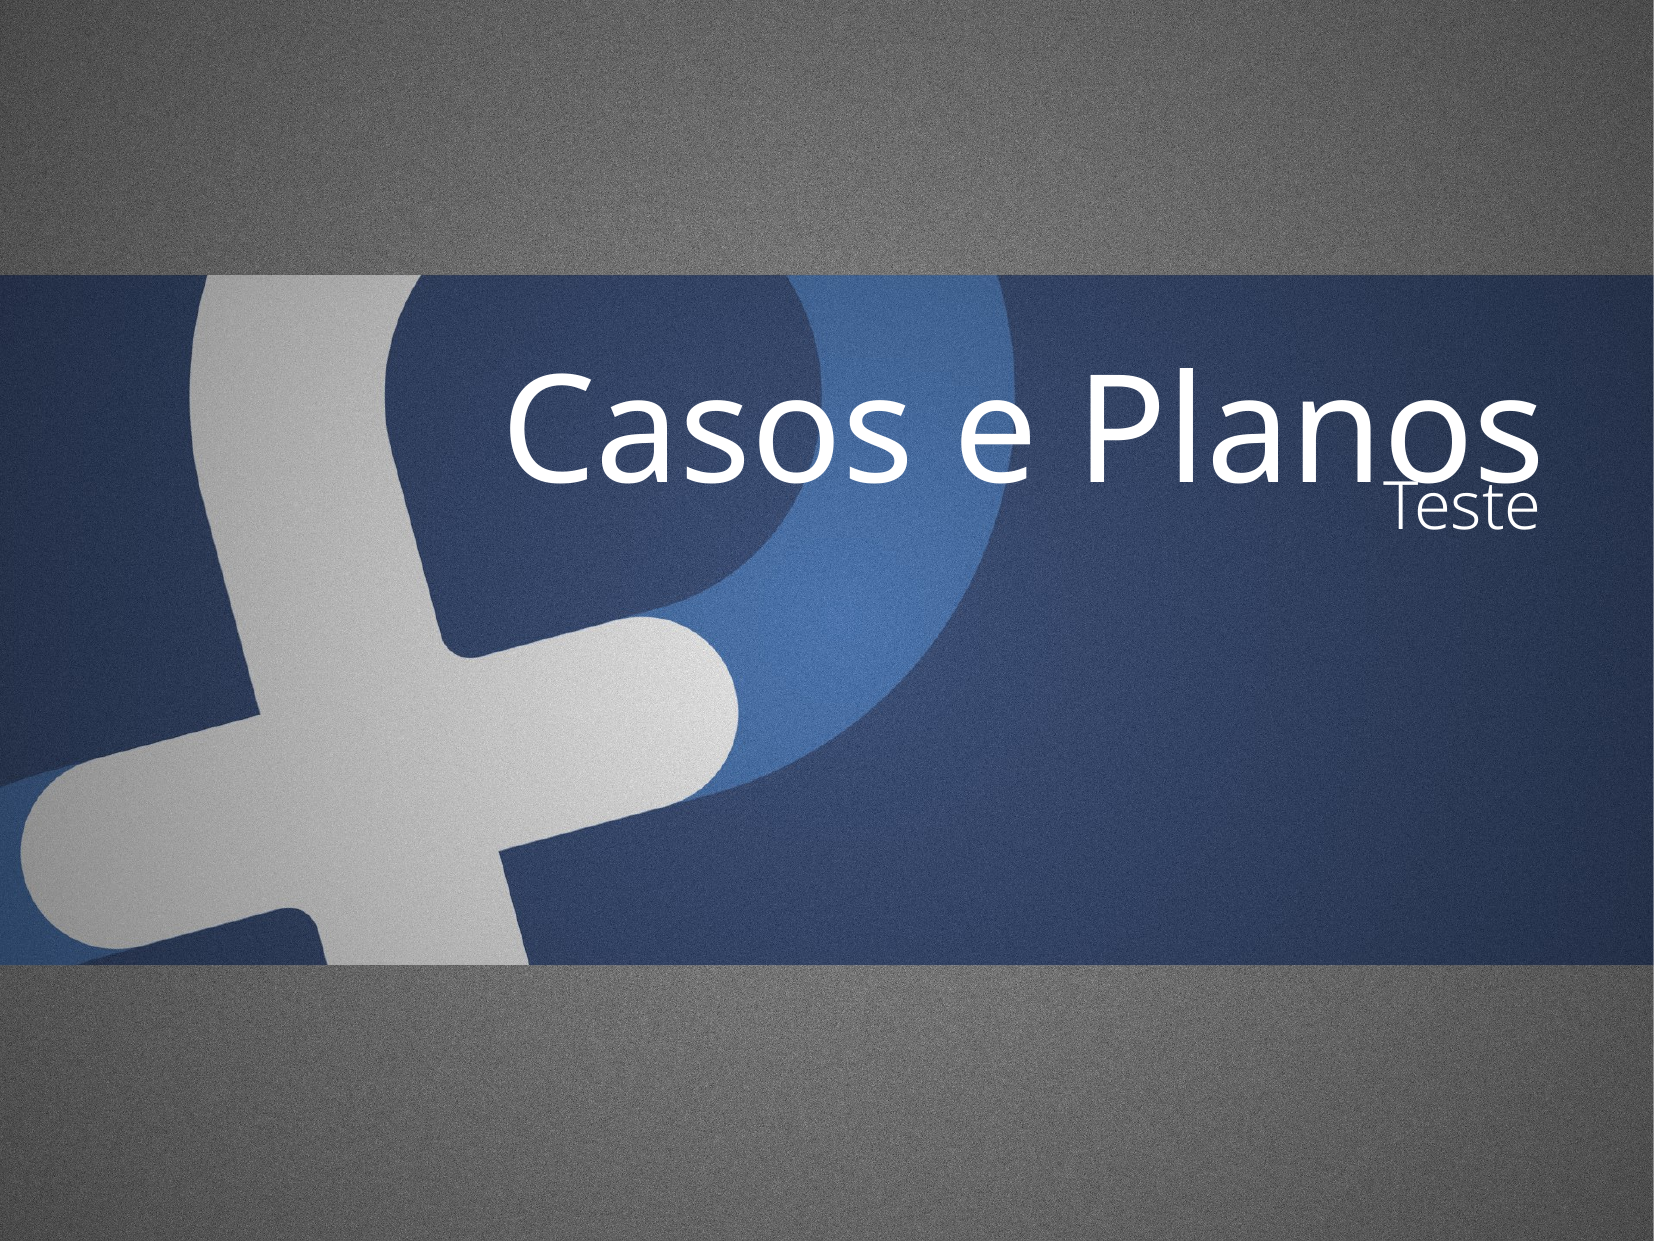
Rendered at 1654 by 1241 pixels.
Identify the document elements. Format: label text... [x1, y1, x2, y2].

picture [0, 0, 1654, 1241]
text_box Casos e Planos [358, 315, 1561, 654]
text_box Teste [383, 458, 1542, 621]
